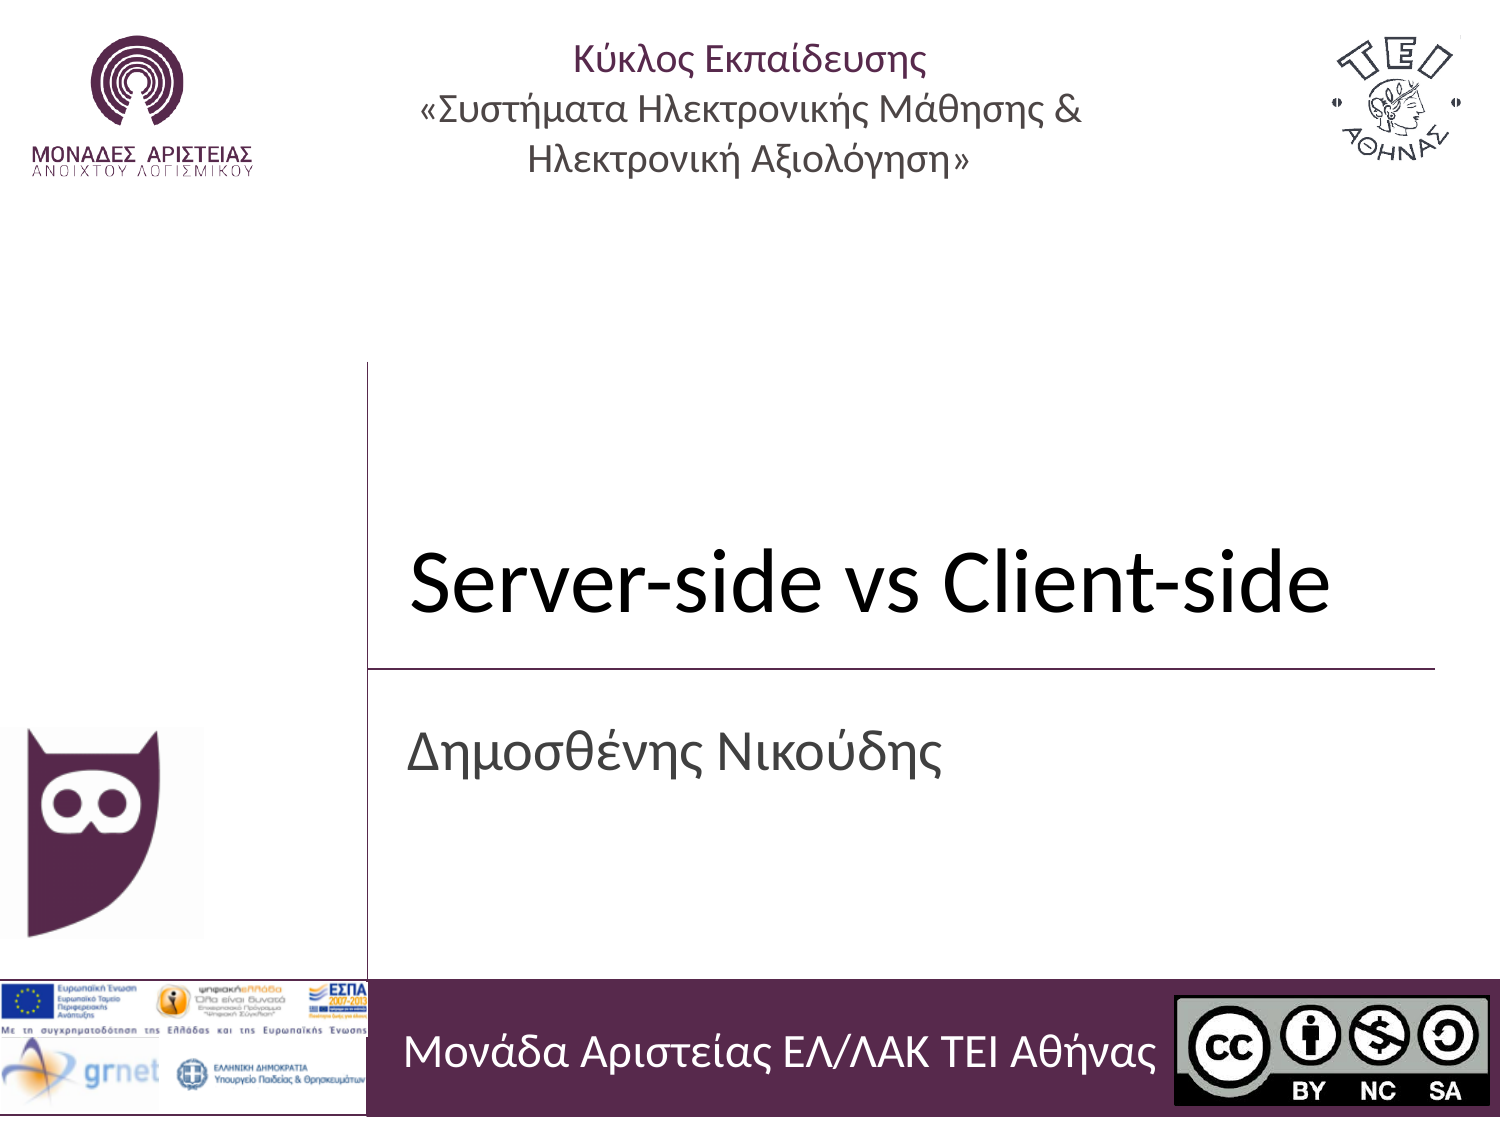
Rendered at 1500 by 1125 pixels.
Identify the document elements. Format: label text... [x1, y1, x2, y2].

picture [1174, 995, 1490, 1106]
picture [1331, 35, 1461, 167]
title Server-side vs Client-side [394, 338, 1457, 639]
picture [175, 1057, 366, 1092]
text_box Κύκλος Εκπαίδευσης «Συστήματα Ηλεκτρονικής Μάθησης & Ηλεκτρονική Αξιολόγηση» [280, 22, 1220, 190]
picture [0, 727, 204, 939]
subtitle Μονάδα Αριστείας ΕΛ/ΛΑΚ ΤΕΙ Αθήνας [387, 992, 1488, 1105]
picture [0, 982, 368, 1113]
text_box Δημοσθένης Νικούδης [392, 704, 1455, 963]
picture [31, 36, 253, 177]
